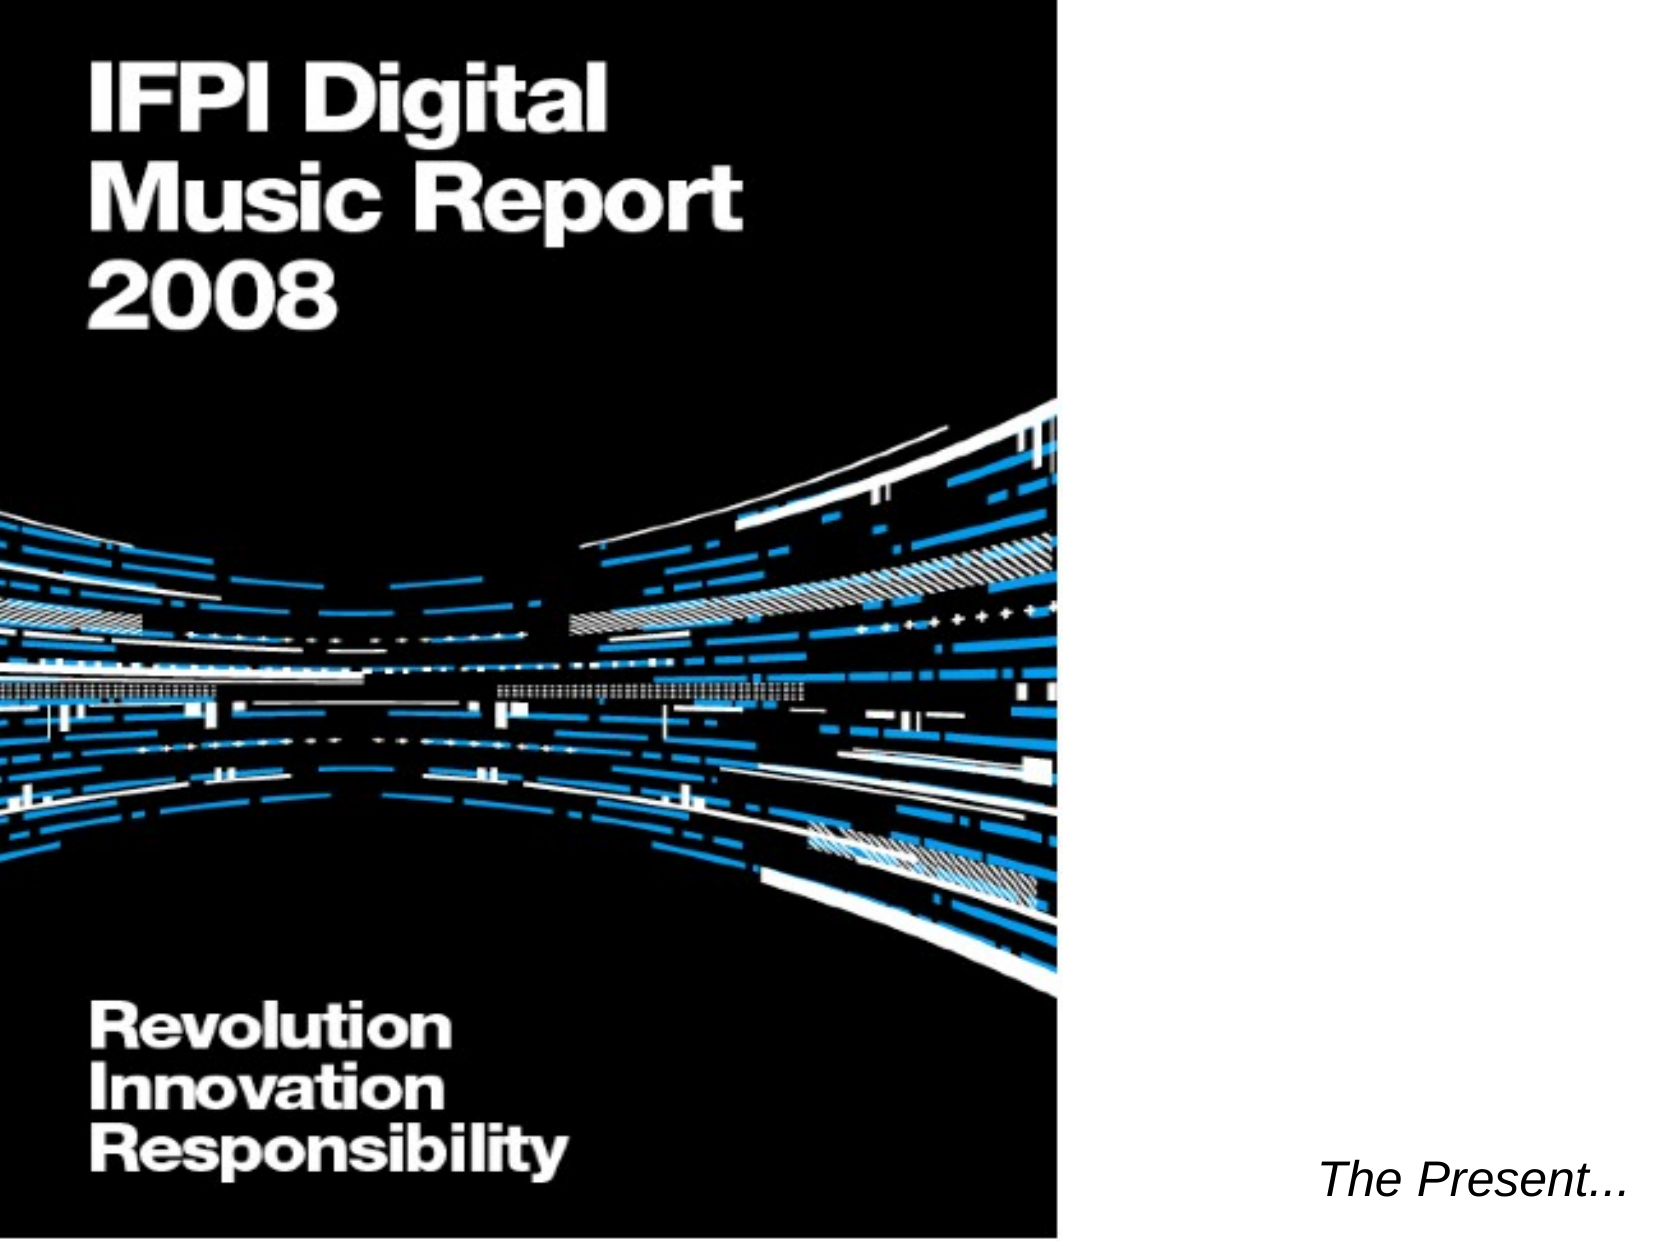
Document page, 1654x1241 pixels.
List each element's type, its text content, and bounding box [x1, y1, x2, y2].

text_box The Present... [1316, 1151, 1625, 1208]
picture [0, 0, 1063, 1241]
